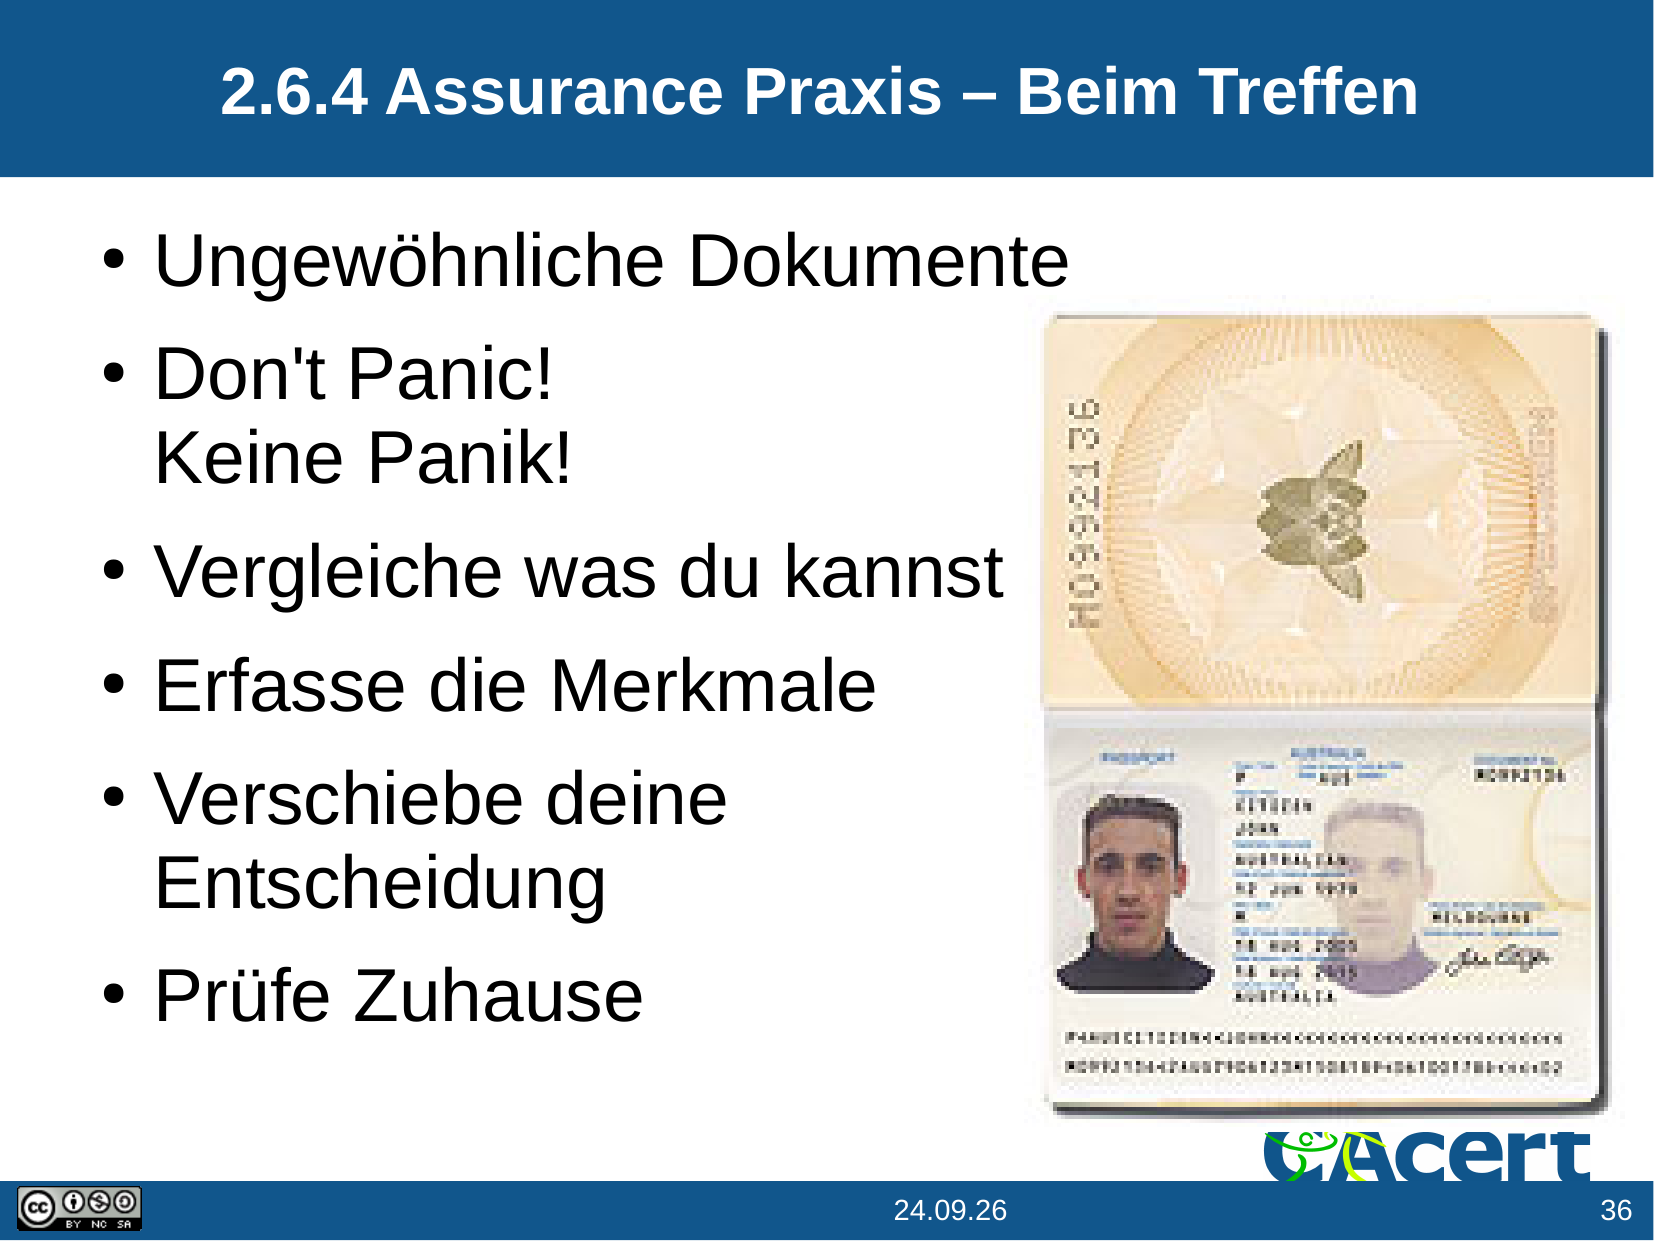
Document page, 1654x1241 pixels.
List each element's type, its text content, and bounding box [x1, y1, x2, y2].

picture [1024, 295, 1625, 1181]
title 2.6.4 Assurance Praxis – Beim Treffen [76, 17, 1565, 166]
picture [17, 1186, 142, 1231]
list Ungewöhnliche Dokumente Don't Panic! Keine Panik! Vergleiche was du kannst Erfasse die Merkmale Verschiebe deine Entscheidung Prüfe Zuhause [82, 218, 1571, 1091]
